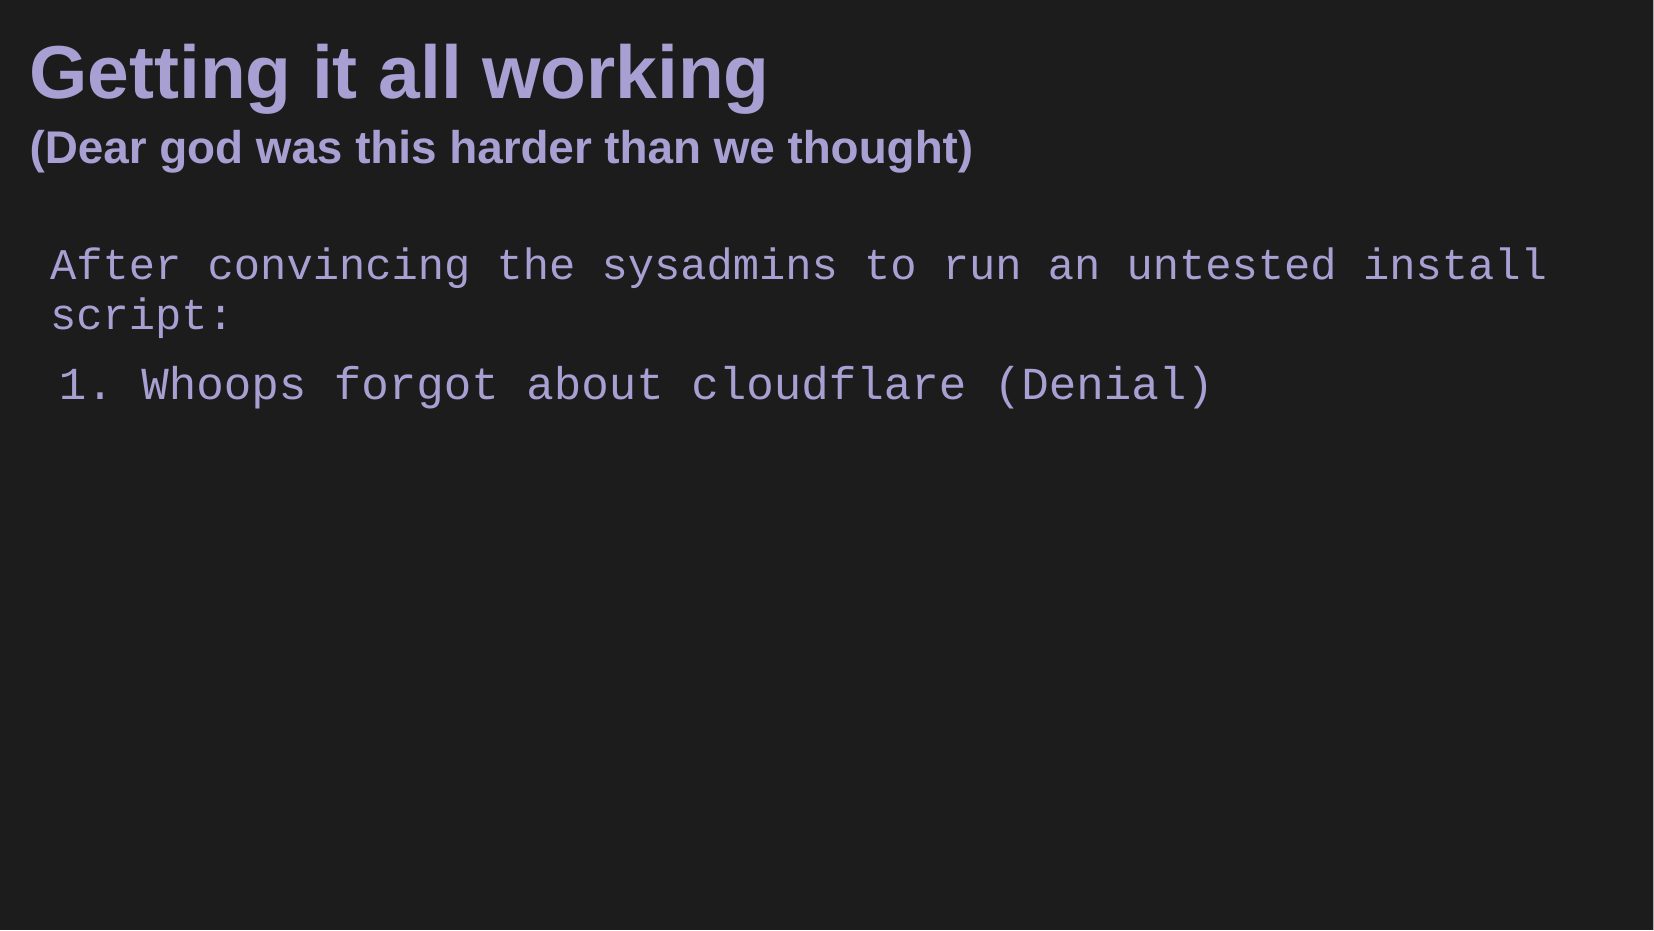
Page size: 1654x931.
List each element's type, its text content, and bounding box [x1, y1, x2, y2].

title Getting it all working [29, 11, 1536, 88]
text_box After convincing the sysadmins to run an untested install script: [0, 236, 1565, 355]
title (Dear god was this harder than we thought) [29, 88, 1536, 207]
text_box 1. Whoops forgot about cloudflare (Denial) [0, 354, 1536, 857]
